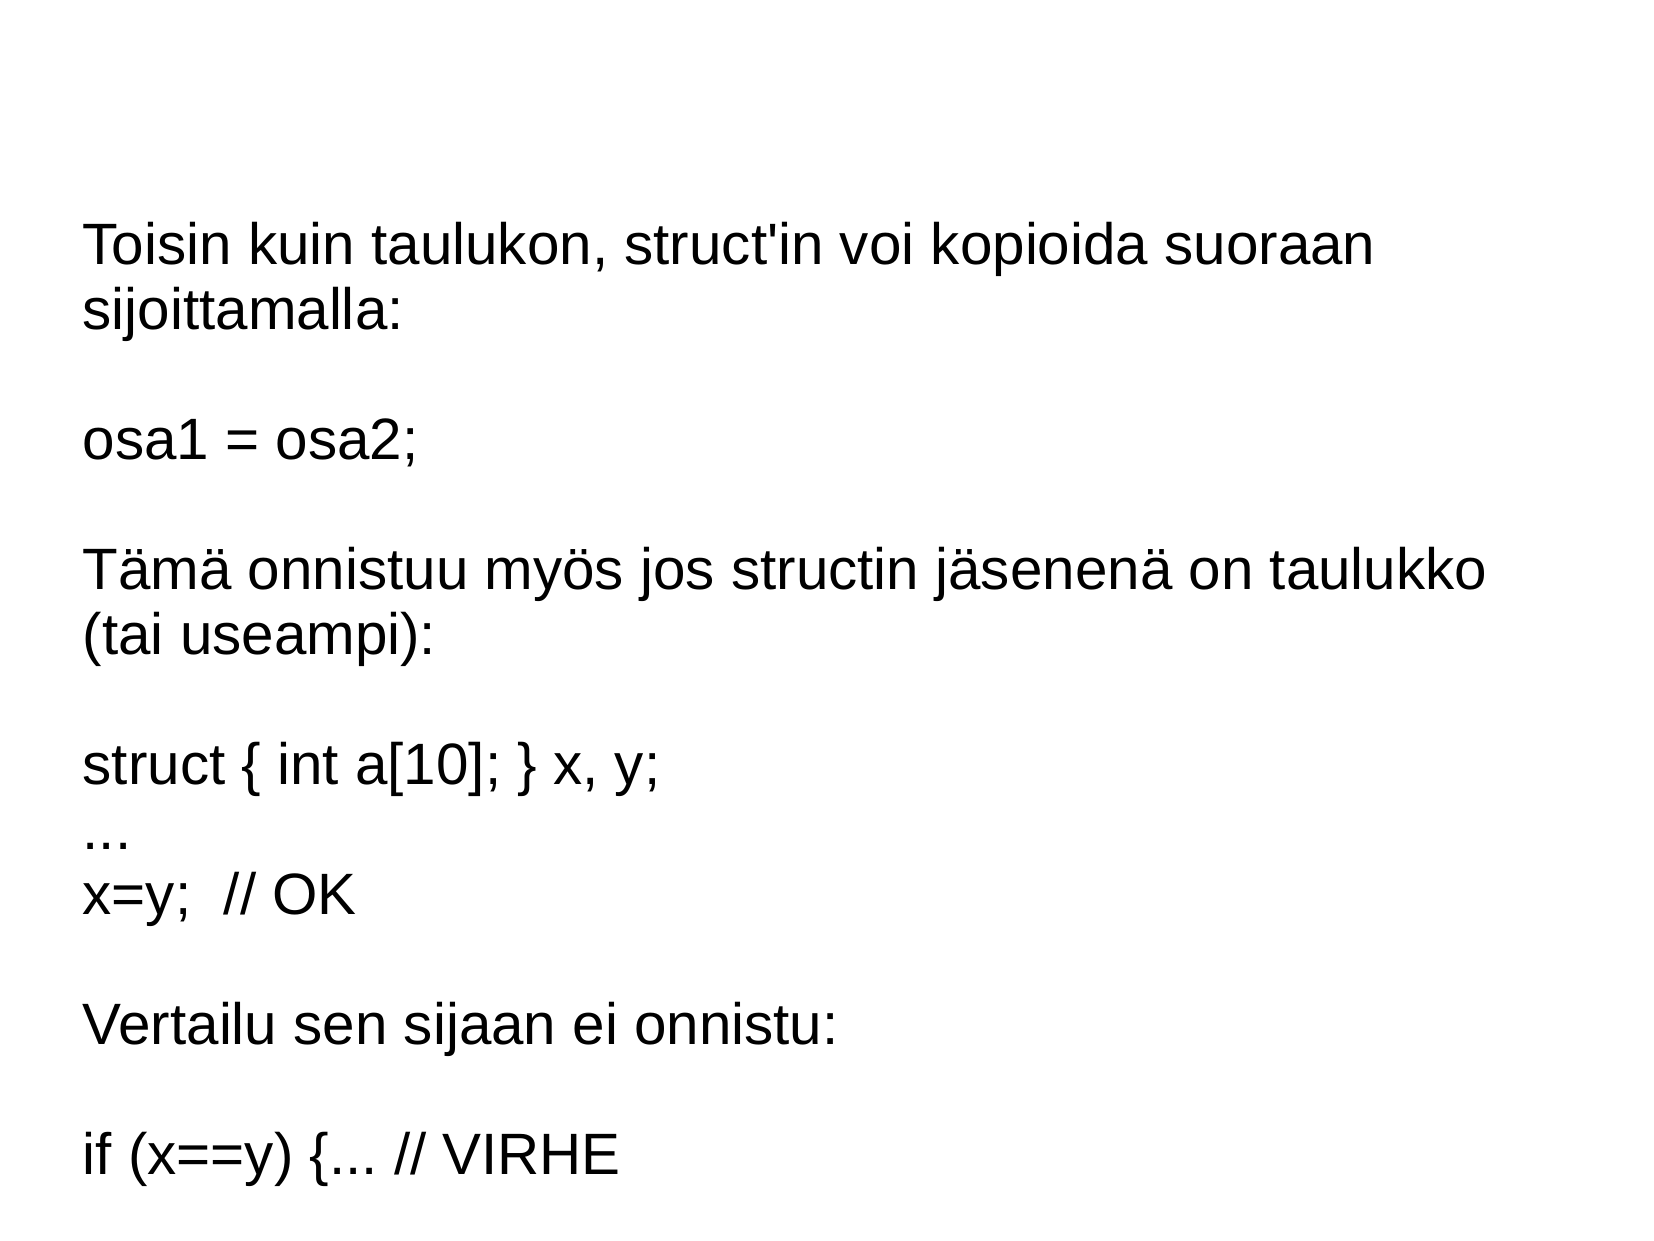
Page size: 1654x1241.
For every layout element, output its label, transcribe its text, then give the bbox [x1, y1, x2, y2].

text_box Toisin kuin taulukon, struct'in voi kopioida suoraan sijoittamalla: osa1 = osa2; Tämä onnistuu myös jos structin jäsenenä on taulukko (tai useampi): struct { int a[10]; } x, y; ... x=y; // OK Vertailu sen sijaan ei onnistu: if (x==y) {... // VIRHE [82, 213, 1571, 1186]
